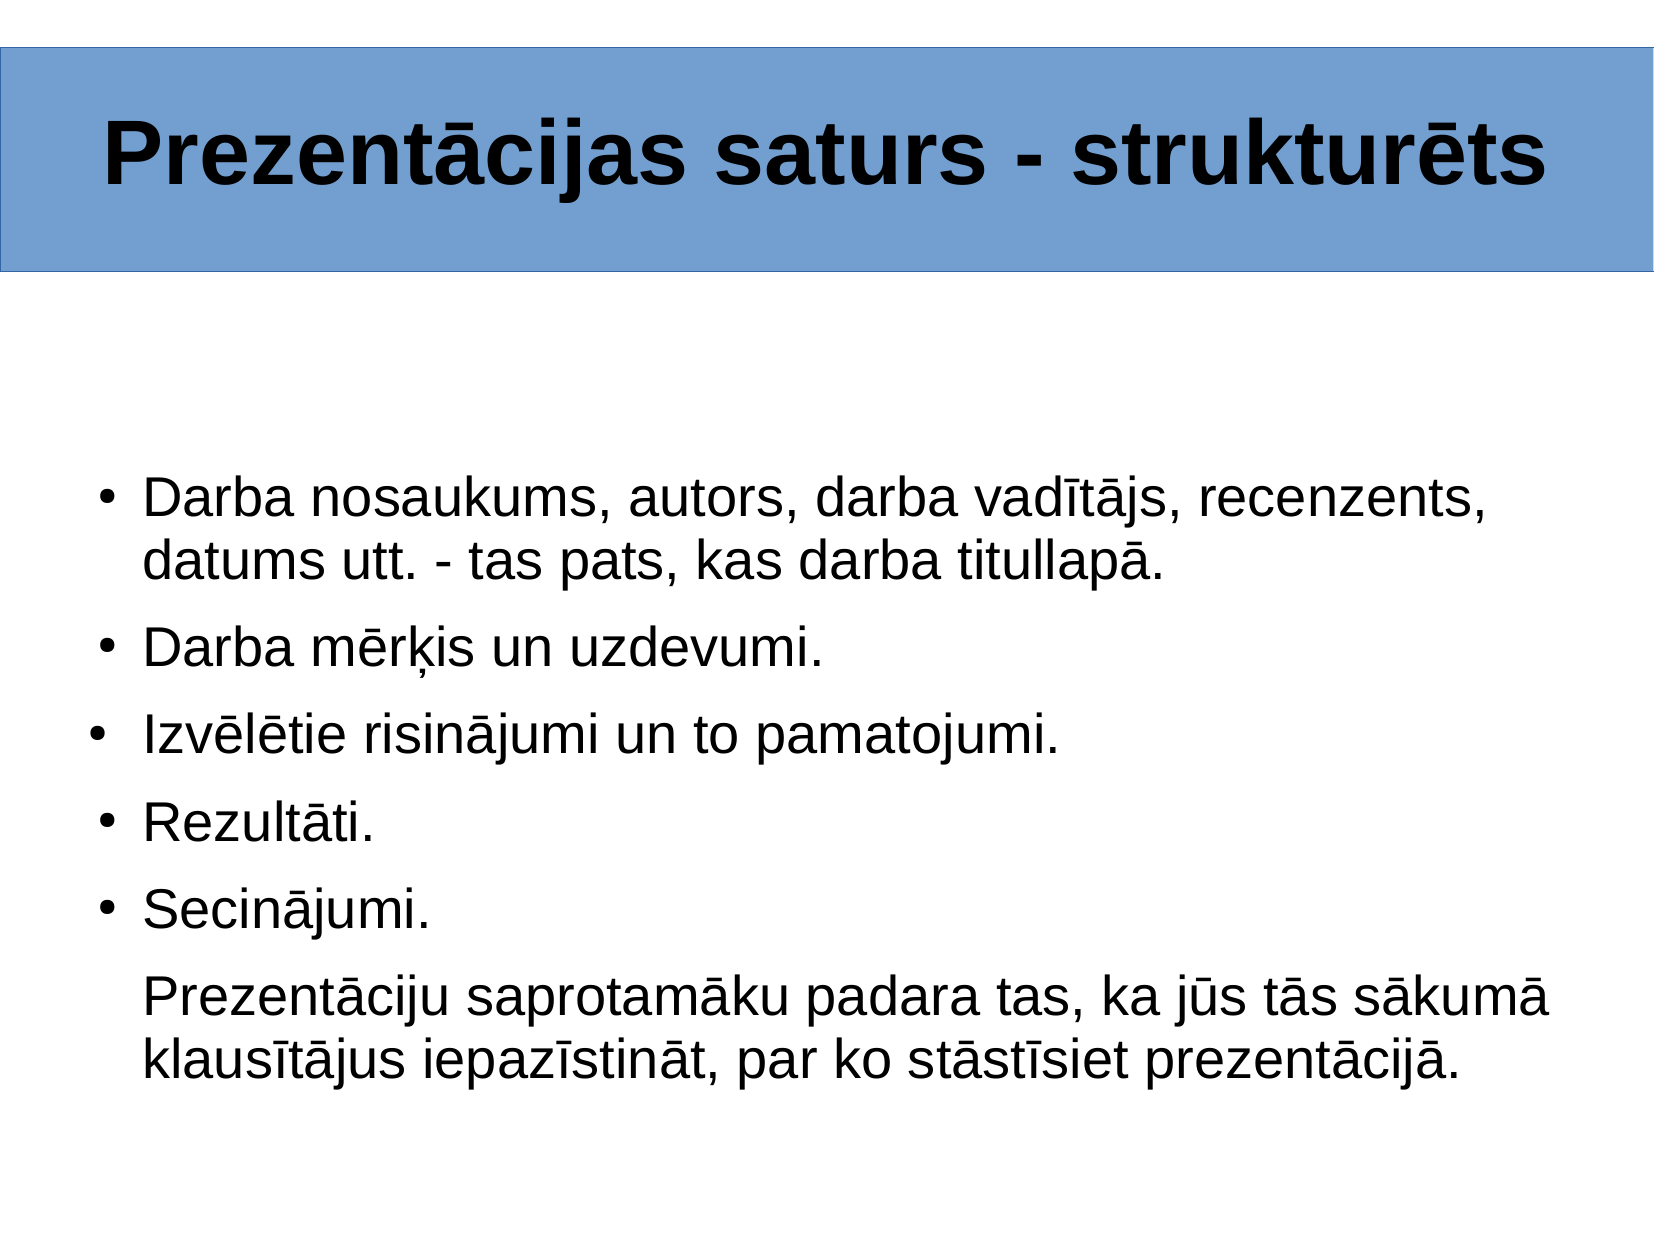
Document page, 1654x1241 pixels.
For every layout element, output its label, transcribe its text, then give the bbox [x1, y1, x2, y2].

title Prezentācijas saturs - strukturēts [82, 49, 1571, 257]
list Darba nosaukums, autors, darba vadītājs, recenzents, datums utt. - tas pats, kas darba titullapā. Darba mērķis un uzdevumi. Izvēlētie risinājumi un to pamatojumi. Rezultāti. Secinājumi. Prezentāciju saprotamāku padara tas, ka jūs tās sākumā klausītājus iepazīstināt, par ko stāstīsiet prezentācijā. [82, 378, 1619, 1099]
text_box [0, 47, 1654, 272]
